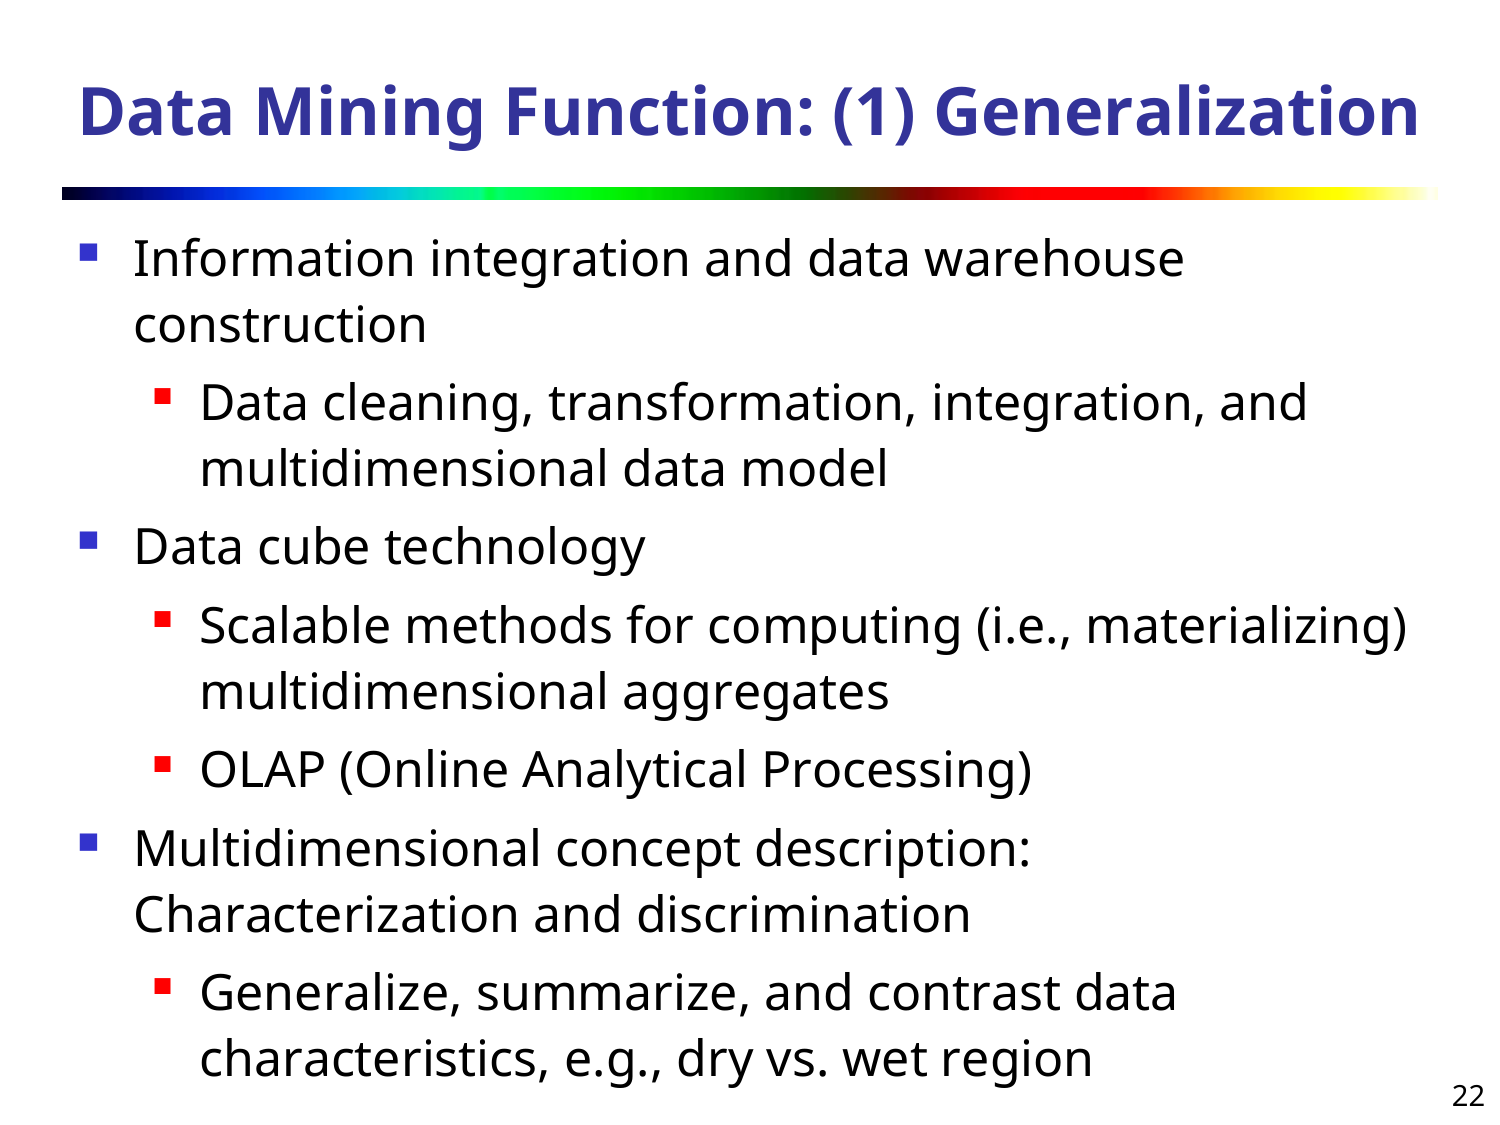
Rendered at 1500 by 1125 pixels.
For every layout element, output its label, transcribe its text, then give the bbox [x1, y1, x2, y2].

list Information integration and data warehouse construction Data cleaning, transformation, integration, and multidimensional data model Data cube technology Scalable methods for computing (i.e., materializing) multidimensional aggregates OLAP (Online Analytical Processing) Multidimensional concept description: Characterization and discrimination Generalize, summarize, and contrast data characteristics, e.g., dry vs. wet region [62, 212, 1426, 1094]
title Data Mining Function: (1) Generalization [0, 21, 1500, 197]
text_box <number> [1187, 1050, 1500, 1125]
